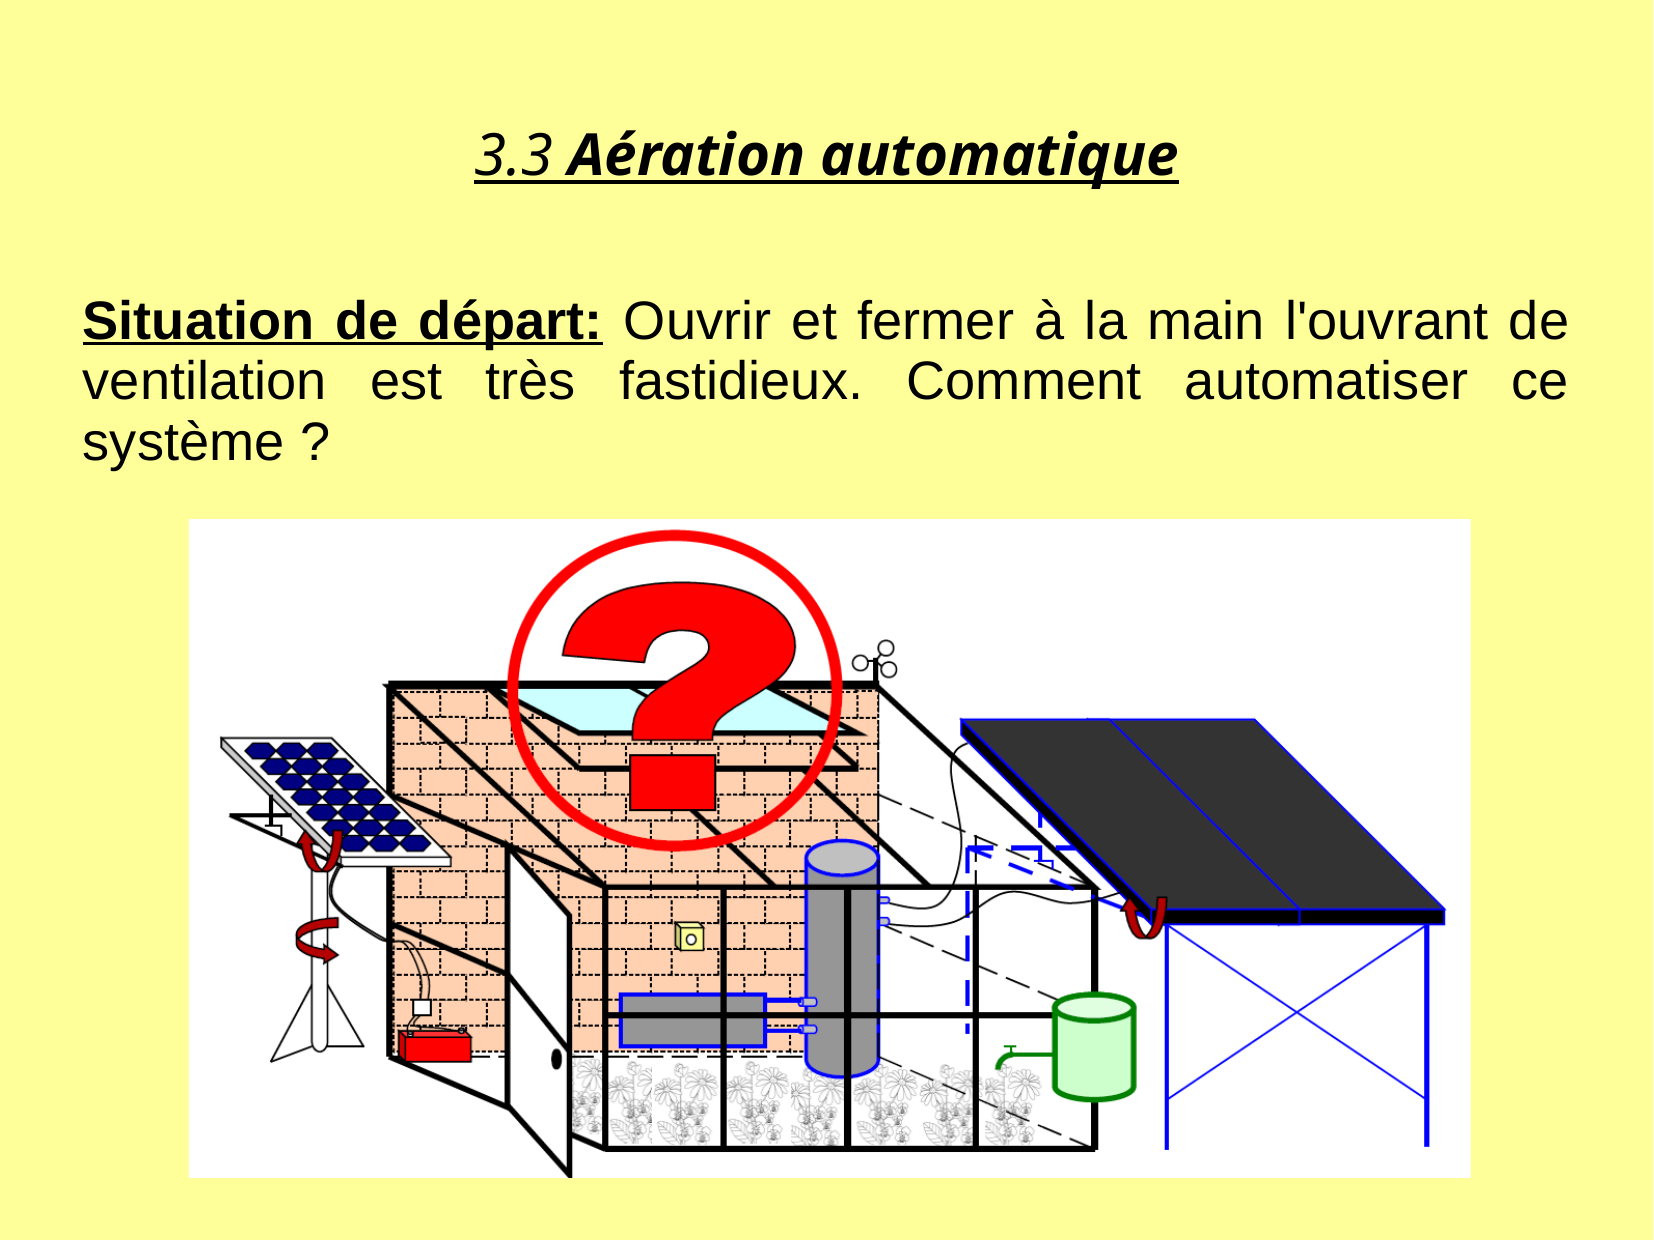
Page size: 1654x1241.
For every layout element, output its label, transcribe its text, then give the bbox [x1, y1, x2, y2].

title 3.3 Aération automatique [82, 49, 1571, 257]
picture [188, 519, 1471, 1178]
list Situation de départ: Ouvrir et fermer à la main l'ouvrant de ventilation est très fastidieux. Comment automatiser ce système ? [82, 290, 1571, 1109]
